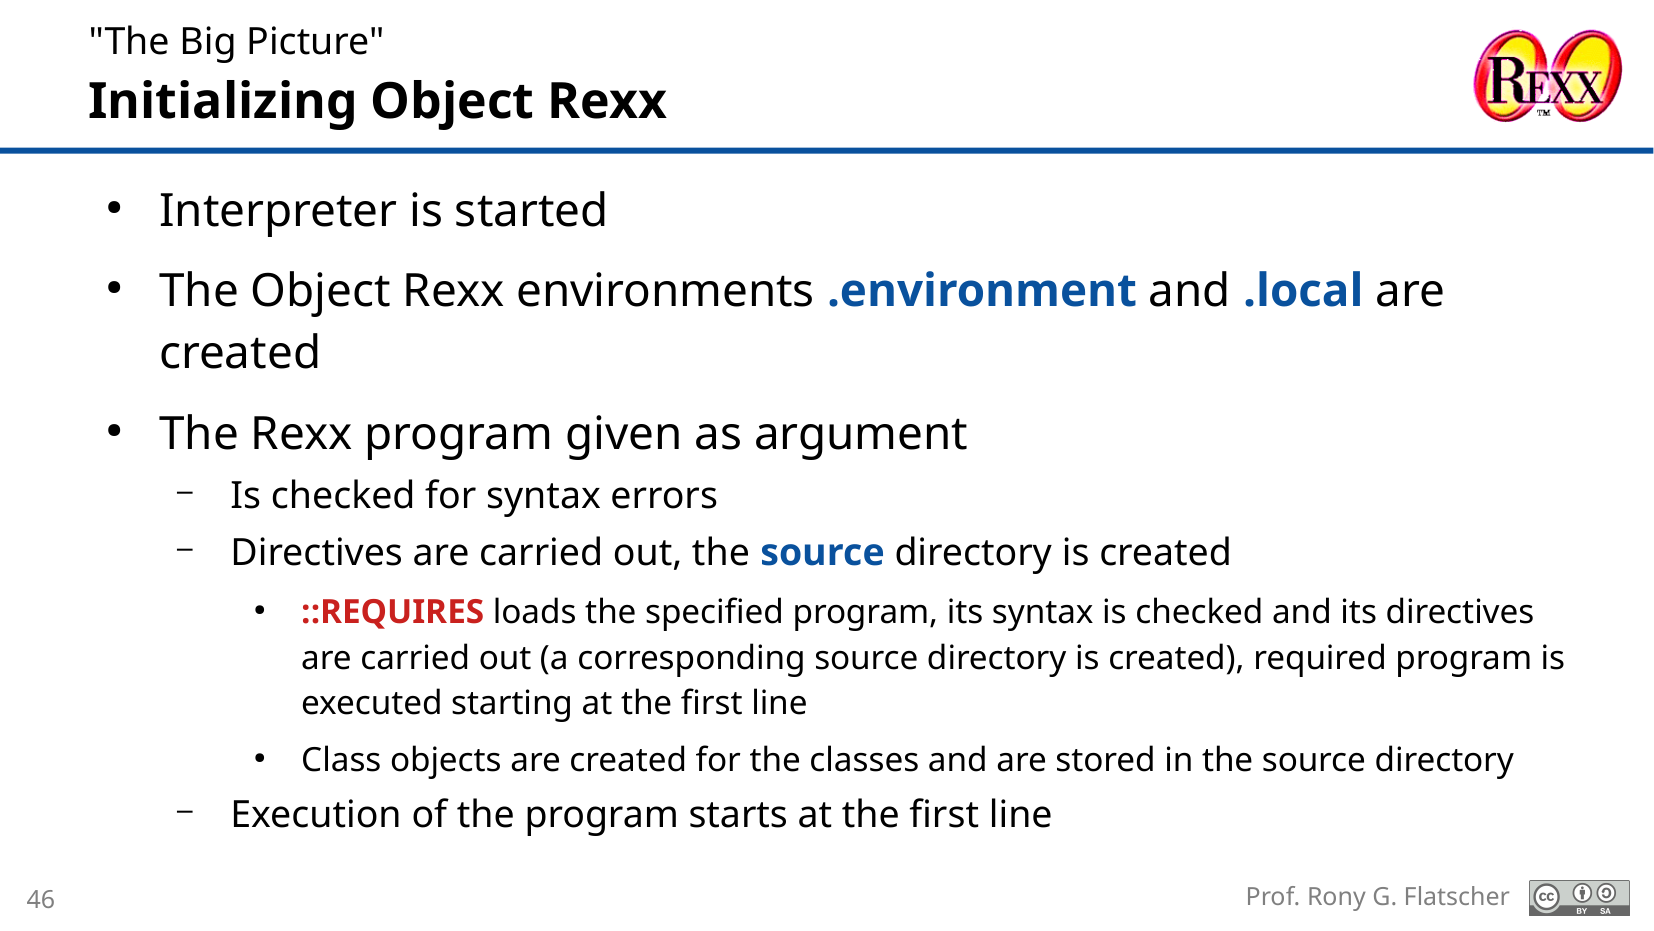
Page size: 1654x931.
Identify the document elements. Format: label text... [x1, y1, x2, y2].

title "The Big Picture" Initializing Object Rexx [29, 0, 1654, 148]
list Interpreter is started The Object Rexx environments .environment and .local are created The Rexx program given as argument Is checked for syntax errors Directives are carried out, the source directory is created ::REQUIRES loads the specified program, its syntax is checked and its directives are carried out (a corresponding source directory is created), required program is executed starting at the first line Class objects are created for the classes and are stored in the source directory Execution of the program starts at the first line [88, 177, 1577, 857]
